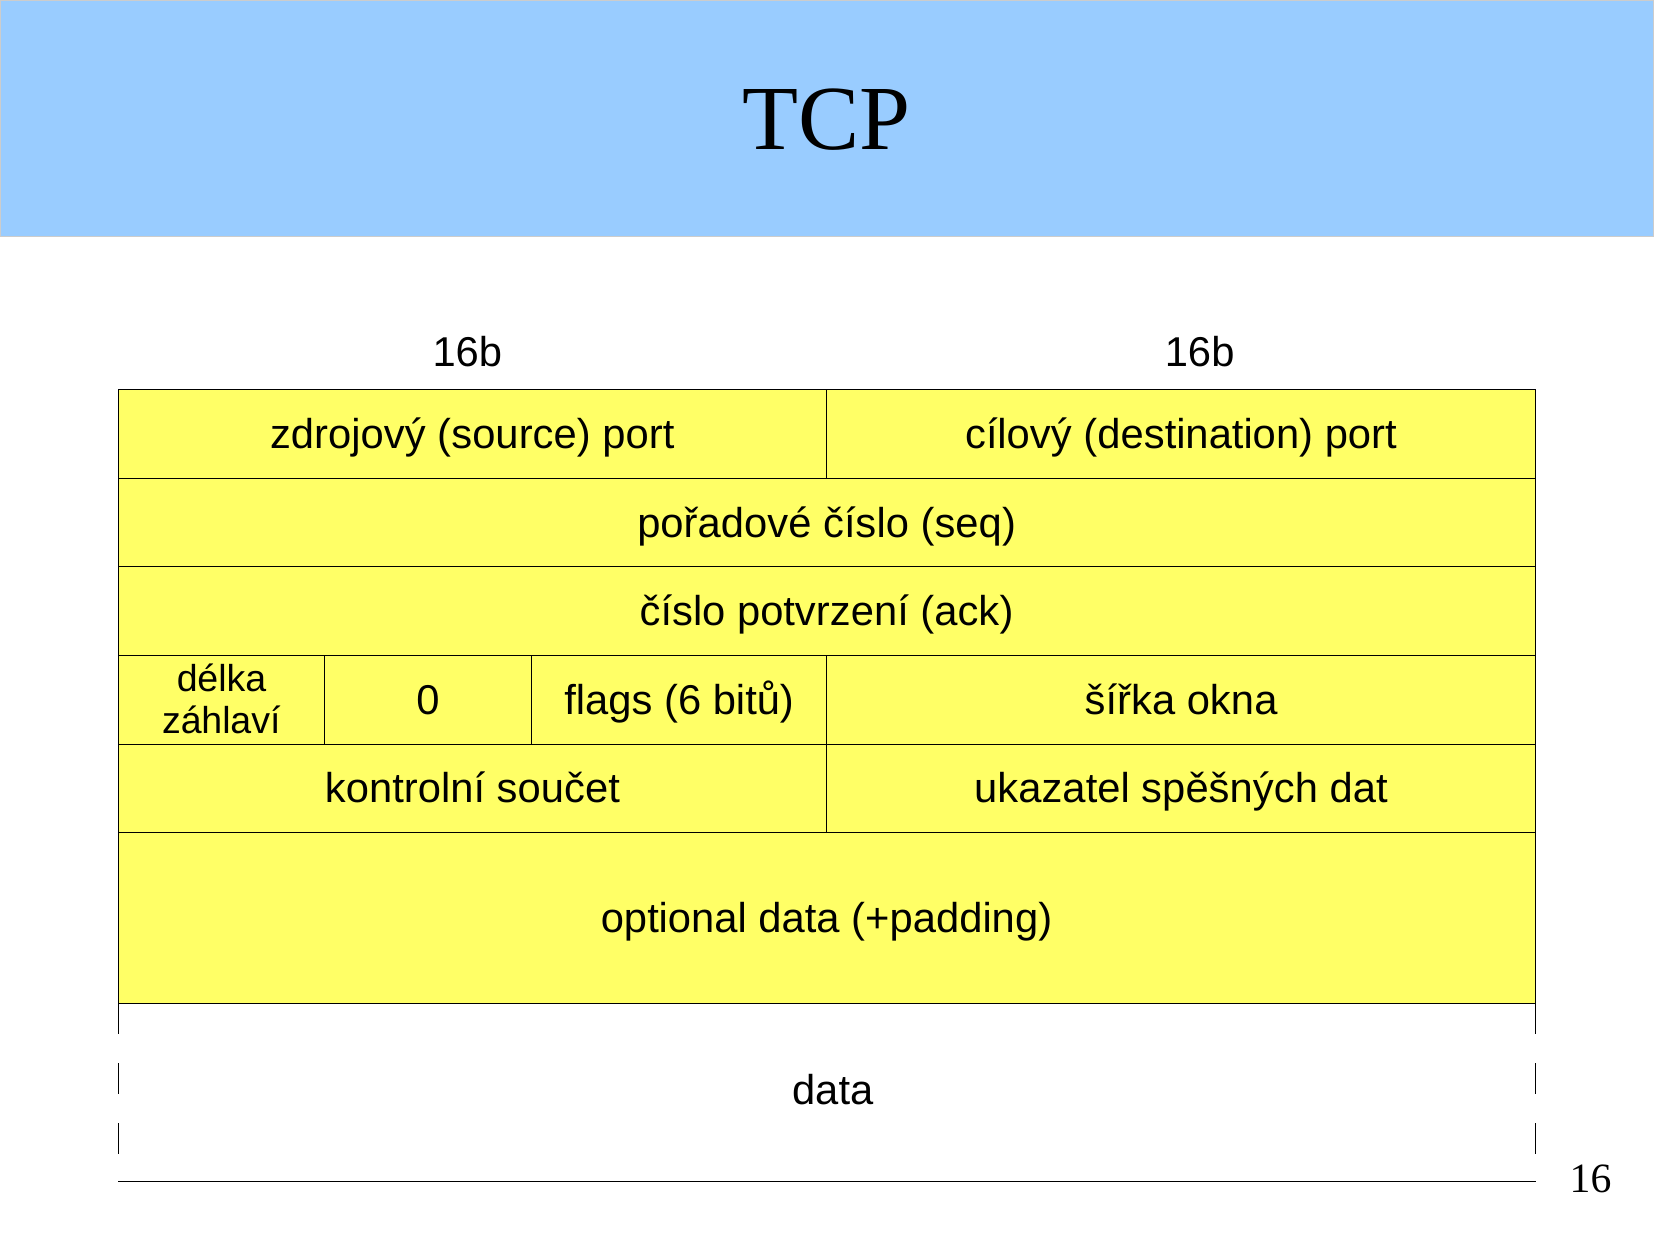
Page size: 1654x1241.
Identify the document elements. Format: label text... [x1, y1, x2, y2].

text_box optional data (+padding) [118, 832, 1536, 1004]
text_box šířka okna [826, 655, 1536, 744]
text_box 16b [425, 328, 510, 382]
text_box 0 [324, 655, 532, 744]
title TCP [0, 0, 1654, 237]
text_box 16b [1157, 328, 1242, 382]
text_box pořadové číslo (seq) [118, 478, 1536, 566]
text_box ukazatel spěšných dat [827, 744, 1536, 832]
text_box zdrojový (source) port [118, 389, 826, 478]
text_box délka záhlaví [118, 656, 324, 744]
text_box číslo potvrzení (ack) [118, 566, 1536, 656]
text_box cílový (destination) port [826, 389, 1536, 478]
text_box kontrolní součet [118, 744, 827, 832]
text_box data [714, 1045, 951, 1134]
text_box flags (6 bitů) [532, 655, 826, 744]
